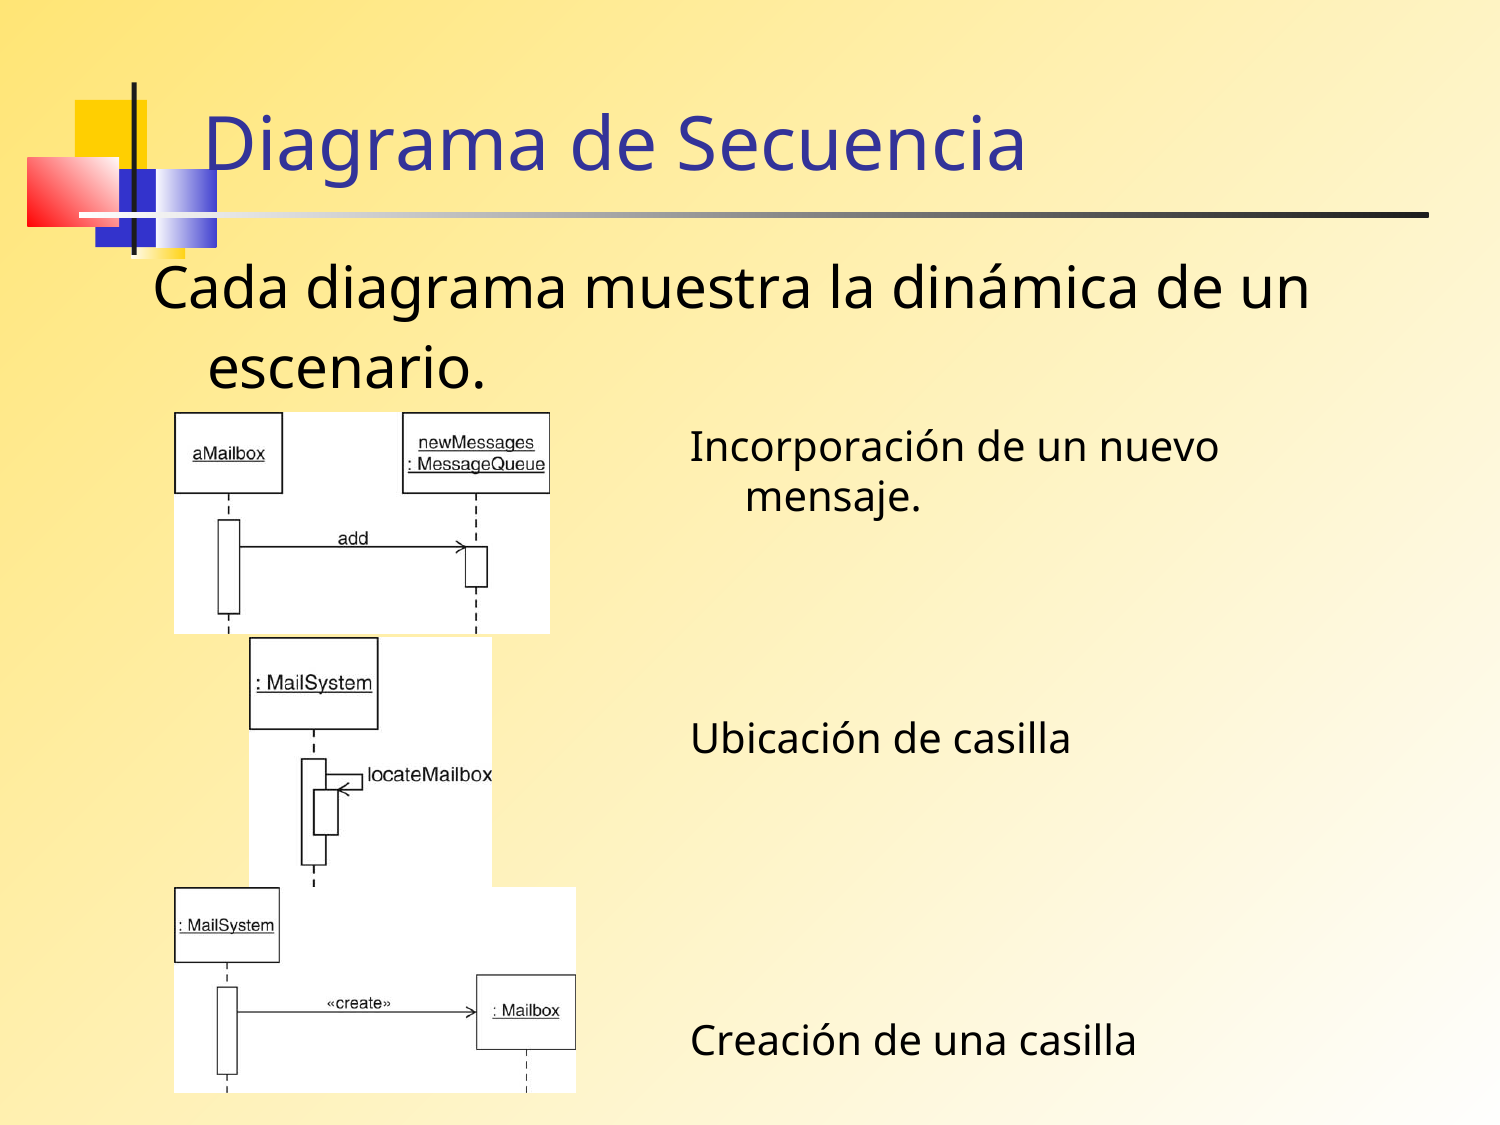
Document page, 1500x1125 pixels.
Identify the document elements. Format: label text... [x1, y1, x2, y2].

title Diagrama de Secuencia [187, 37, 1466, 201]
picture [174, 412, 550, 634]
text_box Incorporación de un nuevo mensaje. Ubicación de casilla Creación de una casilla [674, 412, 1400, 913]
list Cada diagrama muestra la dinámica de un escenario. [137, 237, 1463, 480]
picture [174, 637, 576, 1093]
